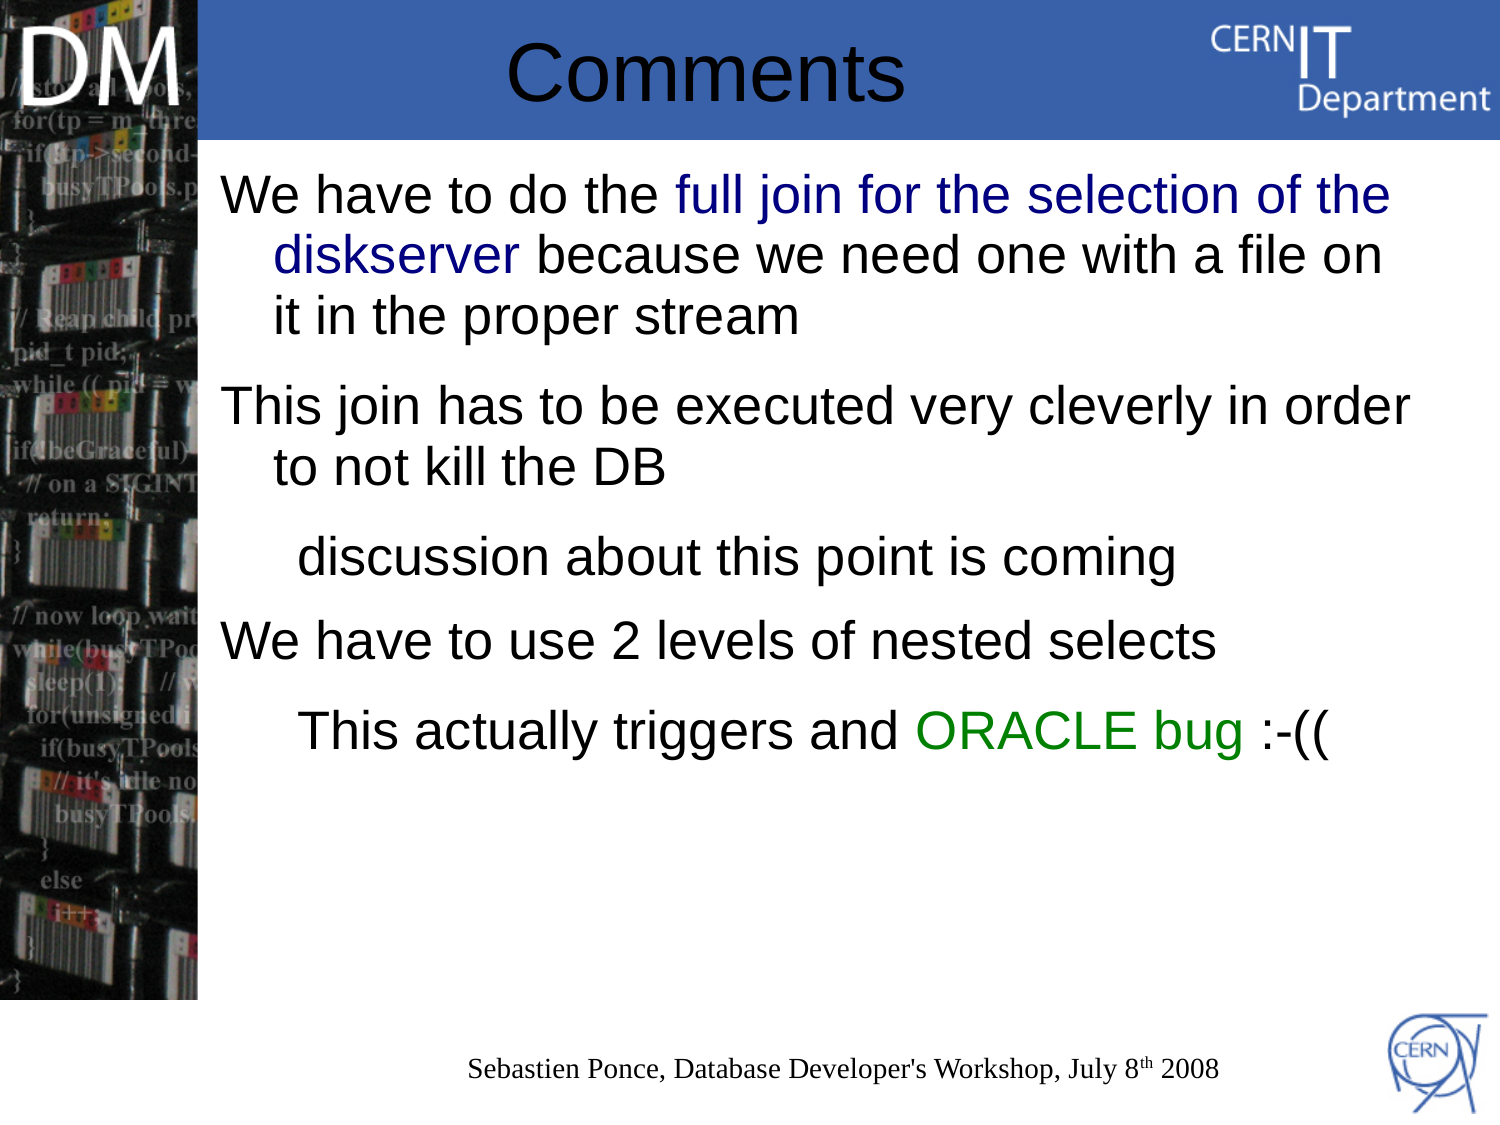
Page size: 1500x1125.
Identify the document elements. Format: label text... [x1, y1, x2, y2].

title Comments [212, 0, 1201, 138]
picture [198, 0, 1500, 140]
picture [1387, 1012, 1489, 1114]
list We have to do the full join for the selection of the diskserver because we need one with a file on it in the proper stream This join has to be executed very cleverly in order to not kill the DB discussion about this point is coming We have to use 2 levels of nested selects This actually triggers and ORACLE bug :-(( [187, 149, 1433, 990]
